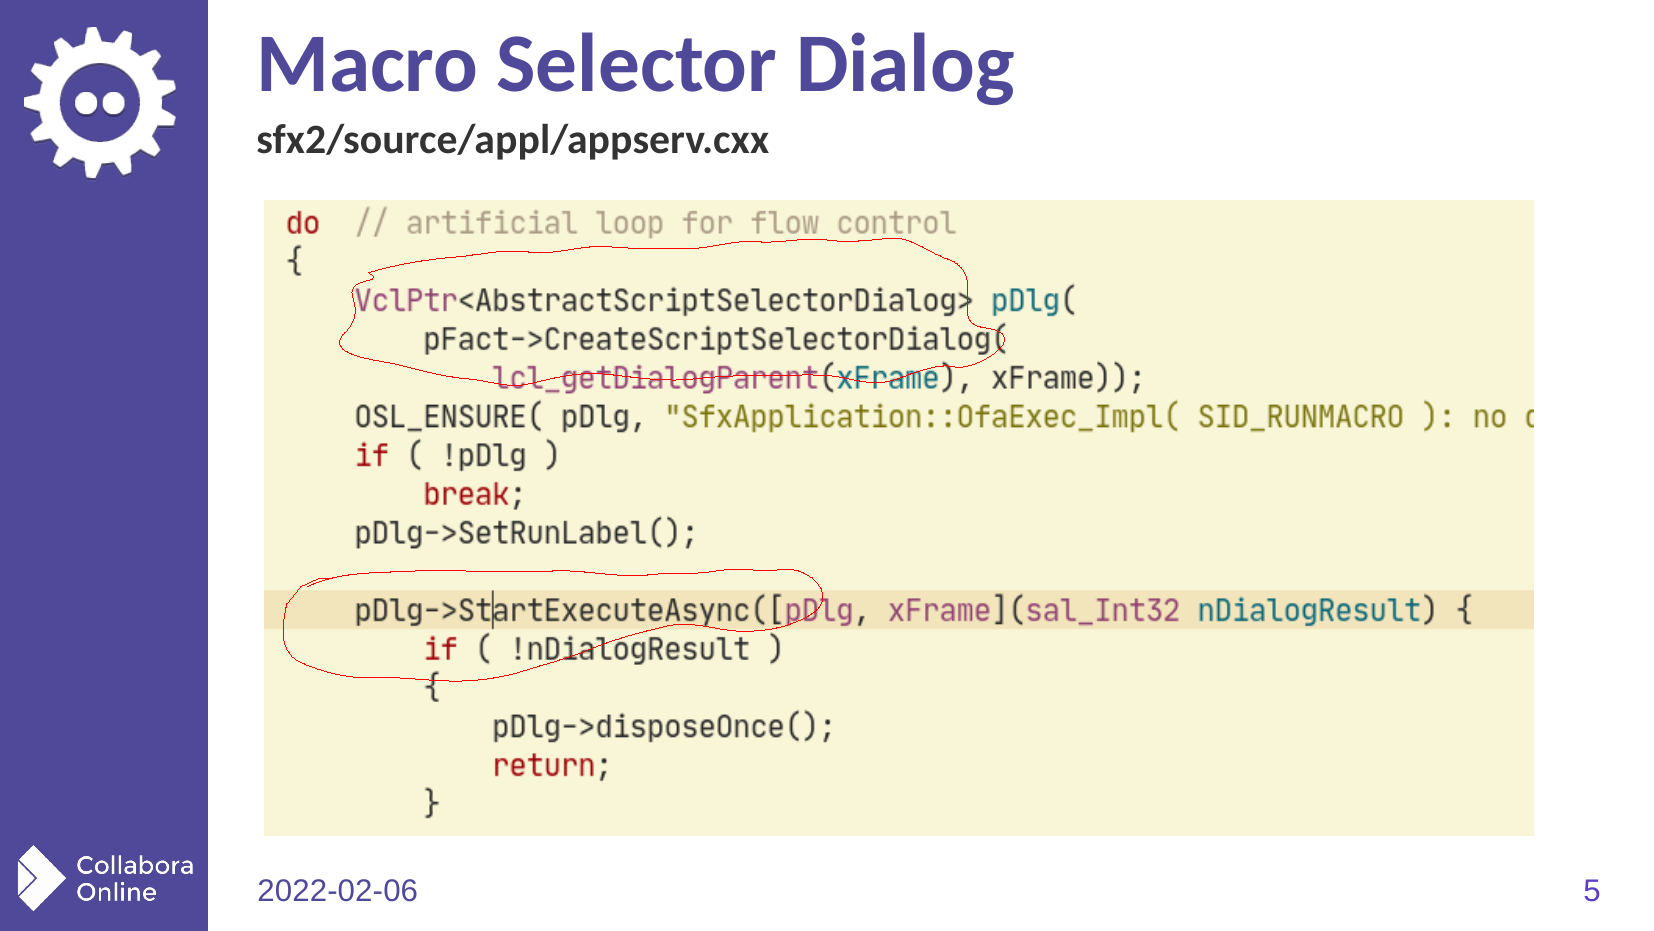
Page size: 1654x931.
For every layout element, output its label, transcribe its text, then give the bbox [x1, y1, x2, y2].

picture [264, 200, 1534, 836]
picture [13, 840, 197, 916]
title Macro Selector Dialog sfx2/source/appl/appserv.cxx [256, 0, 1636, 165]
picture [24, 27, 181, 182]
